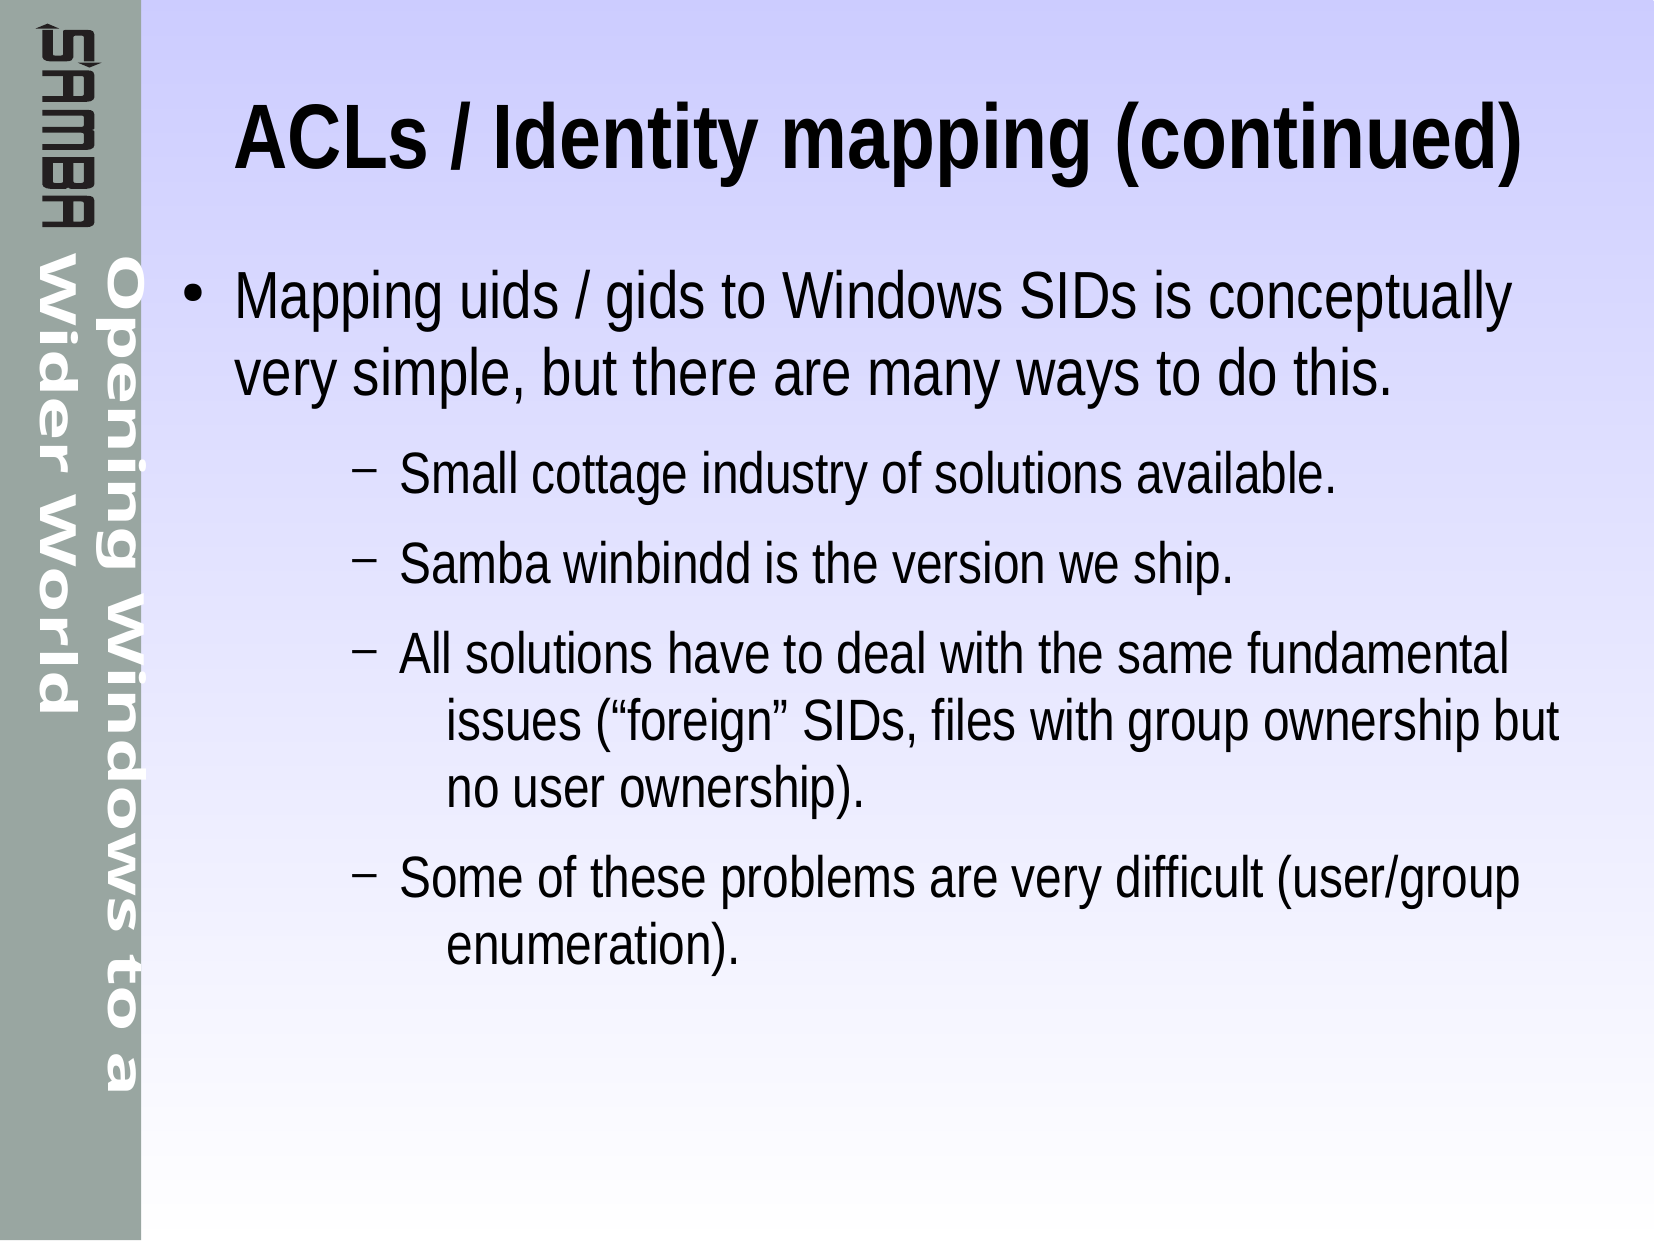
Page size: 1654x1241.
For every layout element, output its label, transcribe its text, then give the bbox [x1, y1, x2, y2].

title ACLs / Identity mapping (continued) [173, 28, 1586, 243]
list Mapping uids / gids to Windows SIDs is conceptually very simple, but there are many ways to do this. Small cottage industry of solutions available. Samba winbindd is the version we ship. All solutions have to deal with the same fundamental issues (“foreign” SIDs, files with group ownership but no user ownership). Some of these problems are very difficult (user/group enumeration). [163, 255, 1576, 1200]
